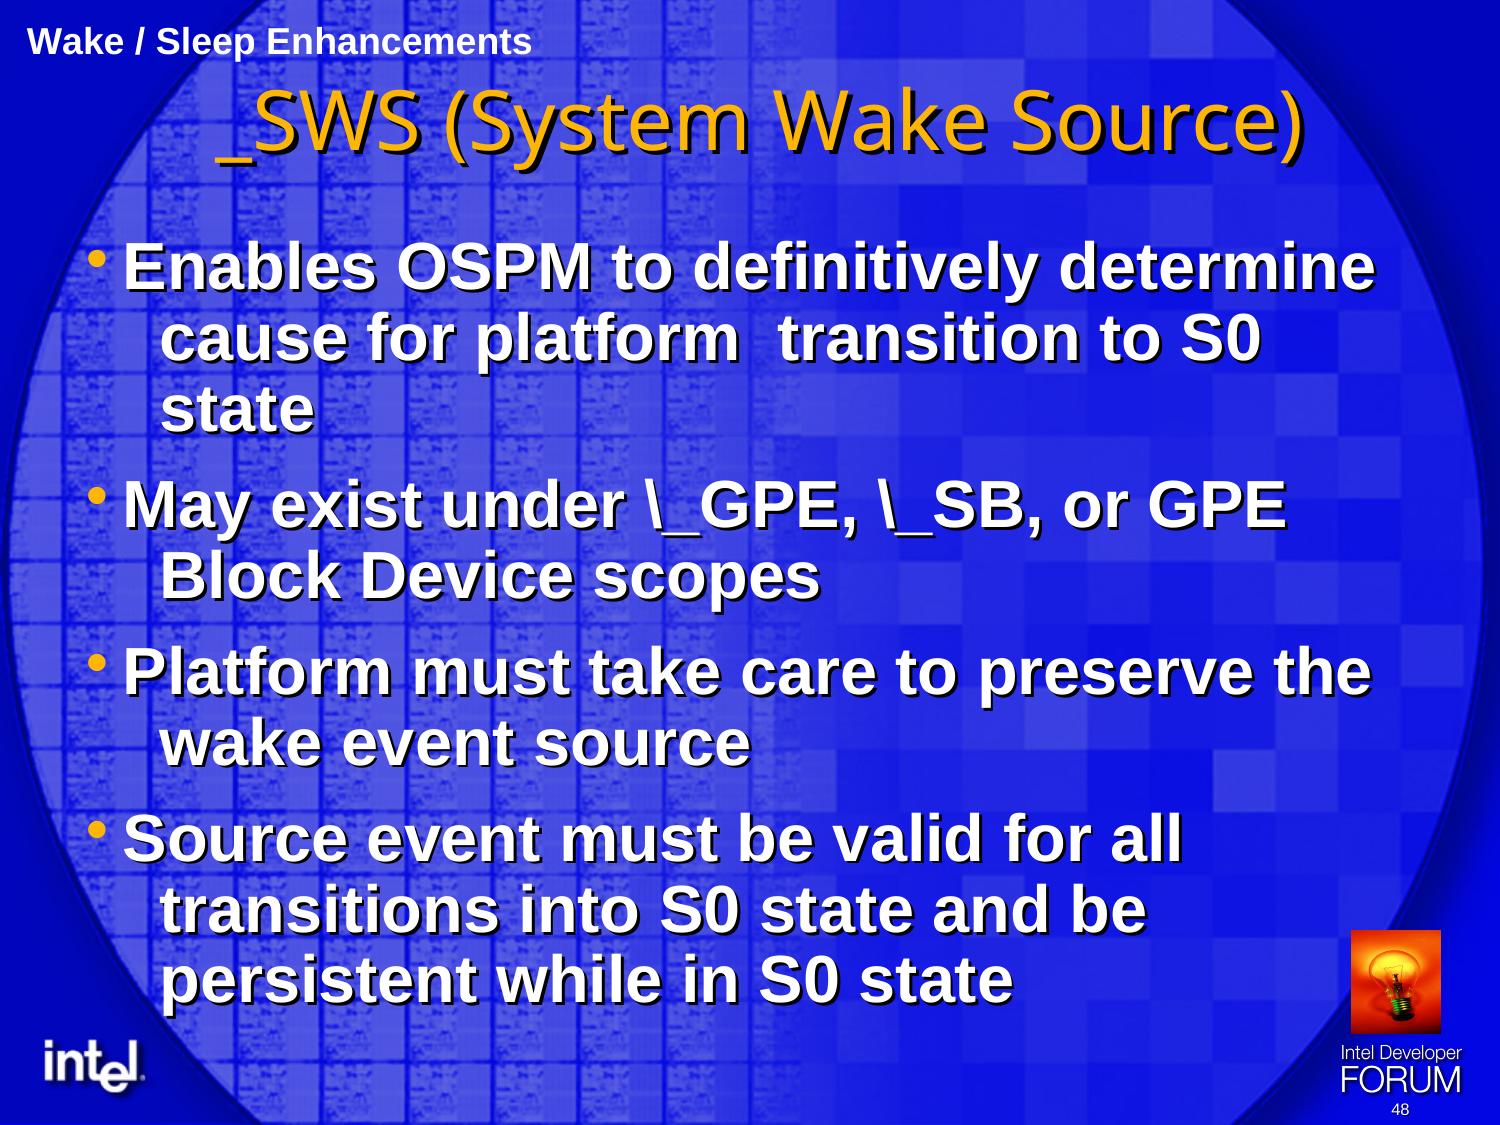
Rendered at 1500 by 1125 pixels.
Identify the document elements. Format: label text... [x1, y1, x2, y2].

picture [0, 0, 1500, 1125]
text_box Wake / Sleep Enhancements [12, 12, 551, 71]
